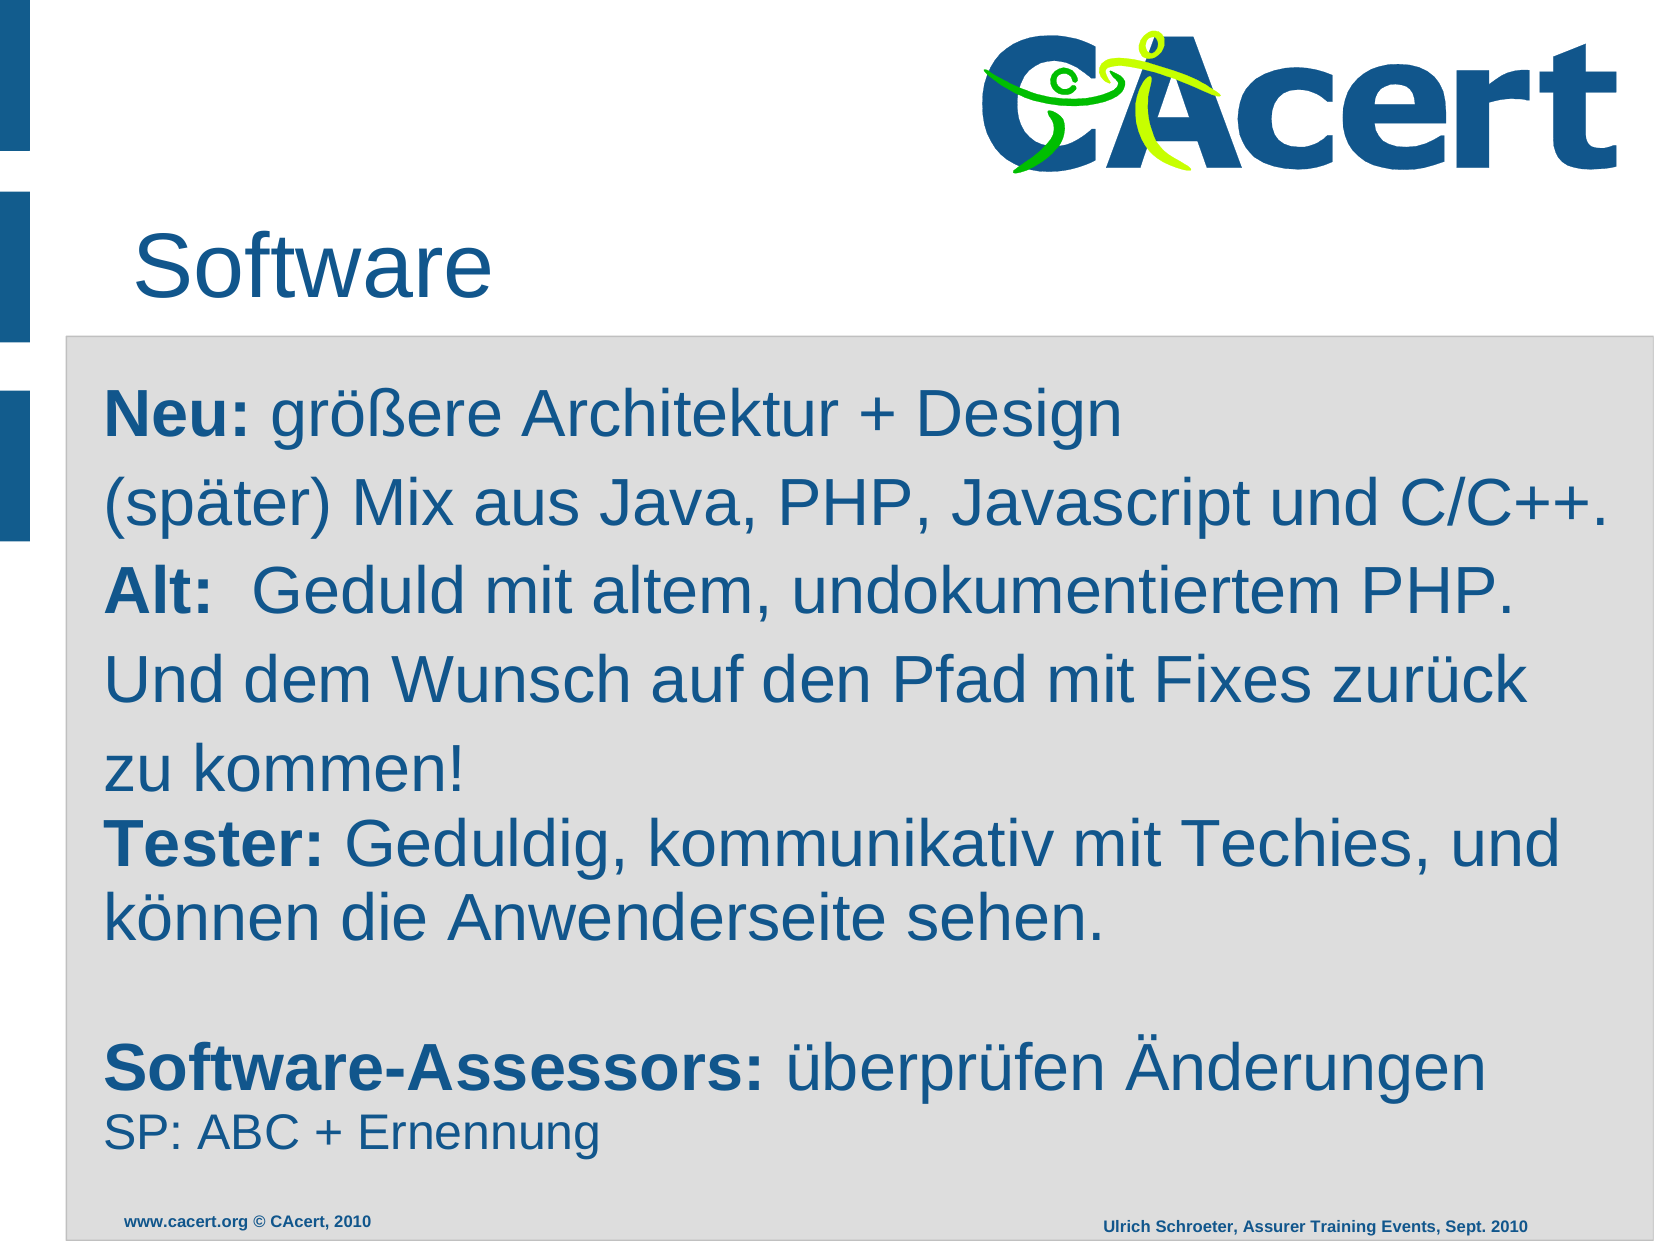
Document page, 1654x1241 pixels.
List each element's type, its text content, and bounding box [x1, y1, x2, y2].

text_box Software [118, 206, 510, 325]
text_box Neu: größere Architektur + Design (später) Mix aus Java, PHP, Javascript und C/C++. Alt: Geduld mit altem, undokumentiertem PHP. Und dem Wunsch auf den Pfad mit Fixes zurück zu kommen! Tester: Geduldig, kommunikativ mit Techies, und können die Anwenderseite sehen. Software-Assessors: überprüfen Änderungen SP: ABC + Ernennung [88, 354, 1627, 1168]
